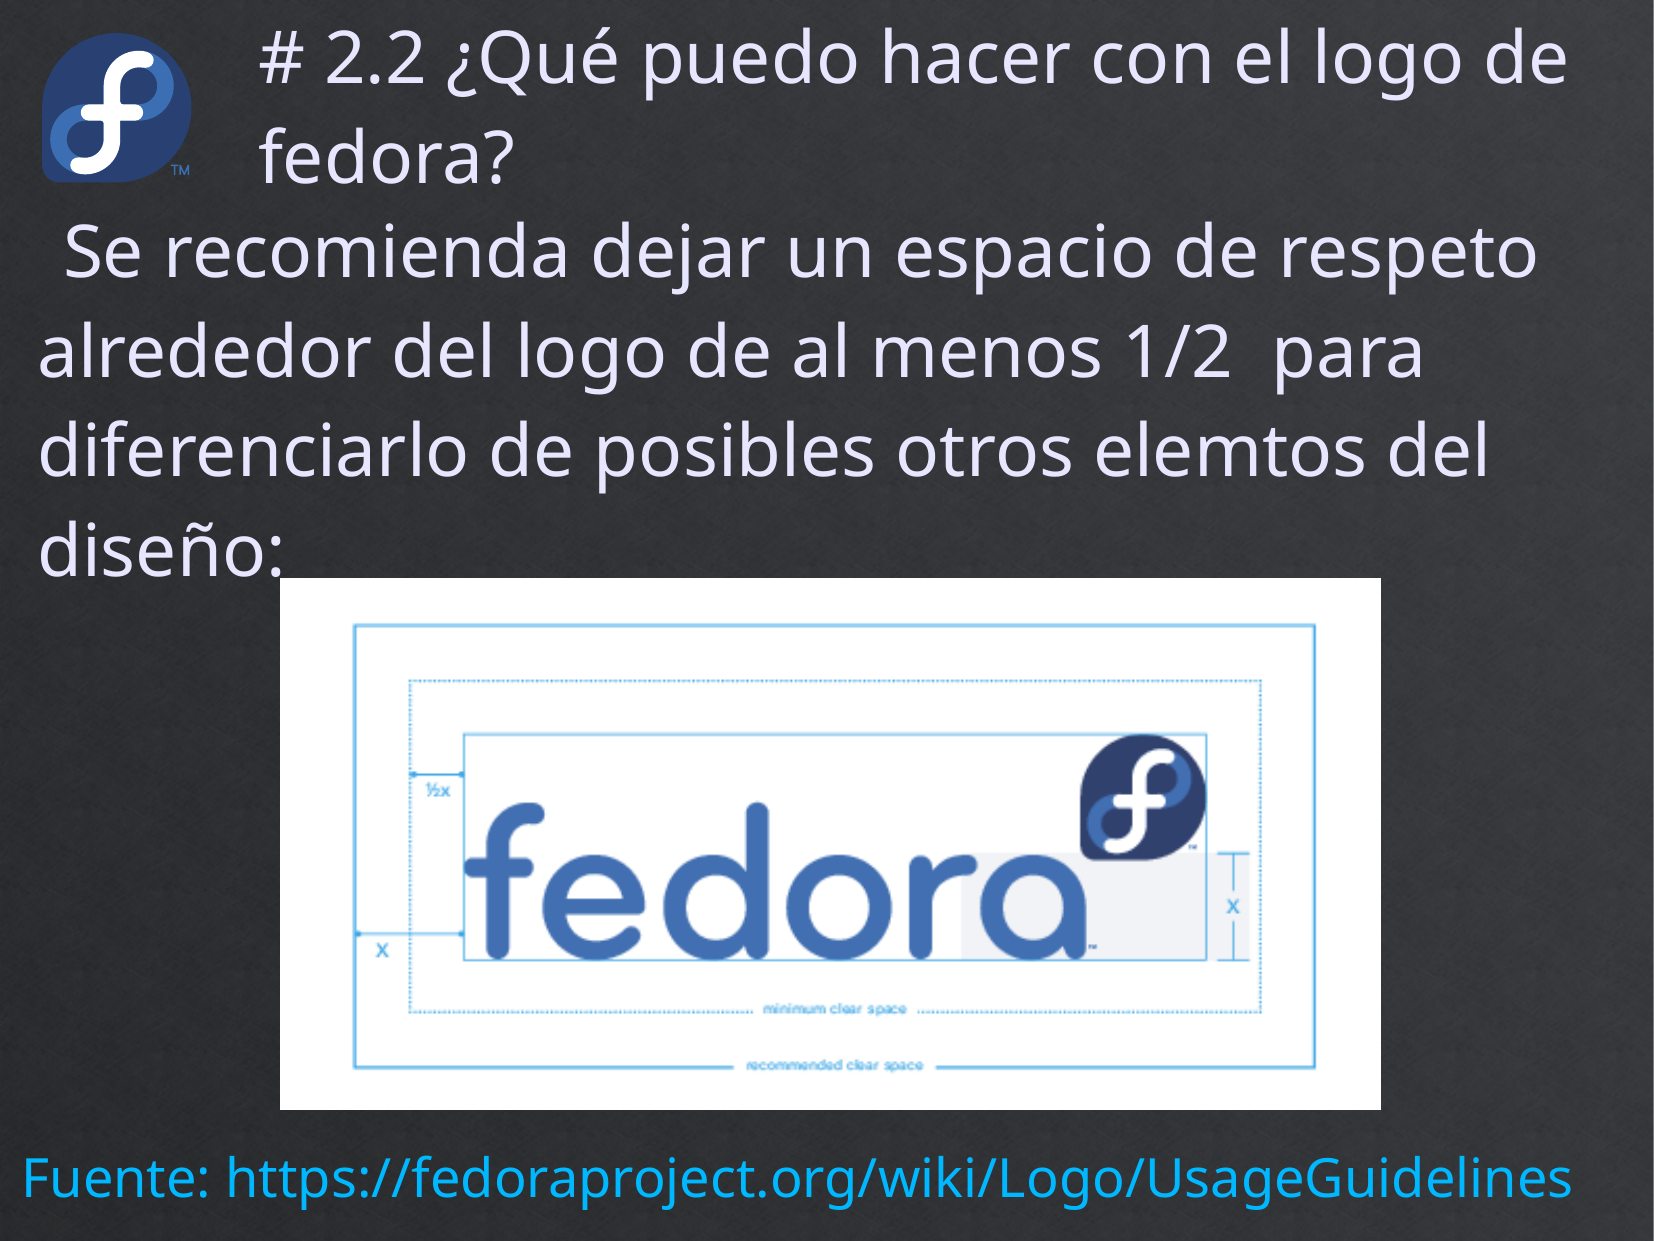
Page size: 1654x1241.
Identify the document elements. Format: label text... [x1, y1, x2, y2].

title # 2.2 ¿Qué puedo hacer con el logo de fedora? [267, 13, 1642, 197]
picture [0, 0, 1654, 1241]
subtitle Se recomienda dejar un espacio de respeto alrededor del logo de al menos 1/2 para diferenciarlo de posibles otros elemtos del diseño: [37, 202, 1621, 596]
text_box Fuente: https://fedoraproject.org/wiki/Logo/UsageGuidelines [0, 1140, 1576, 1214]
